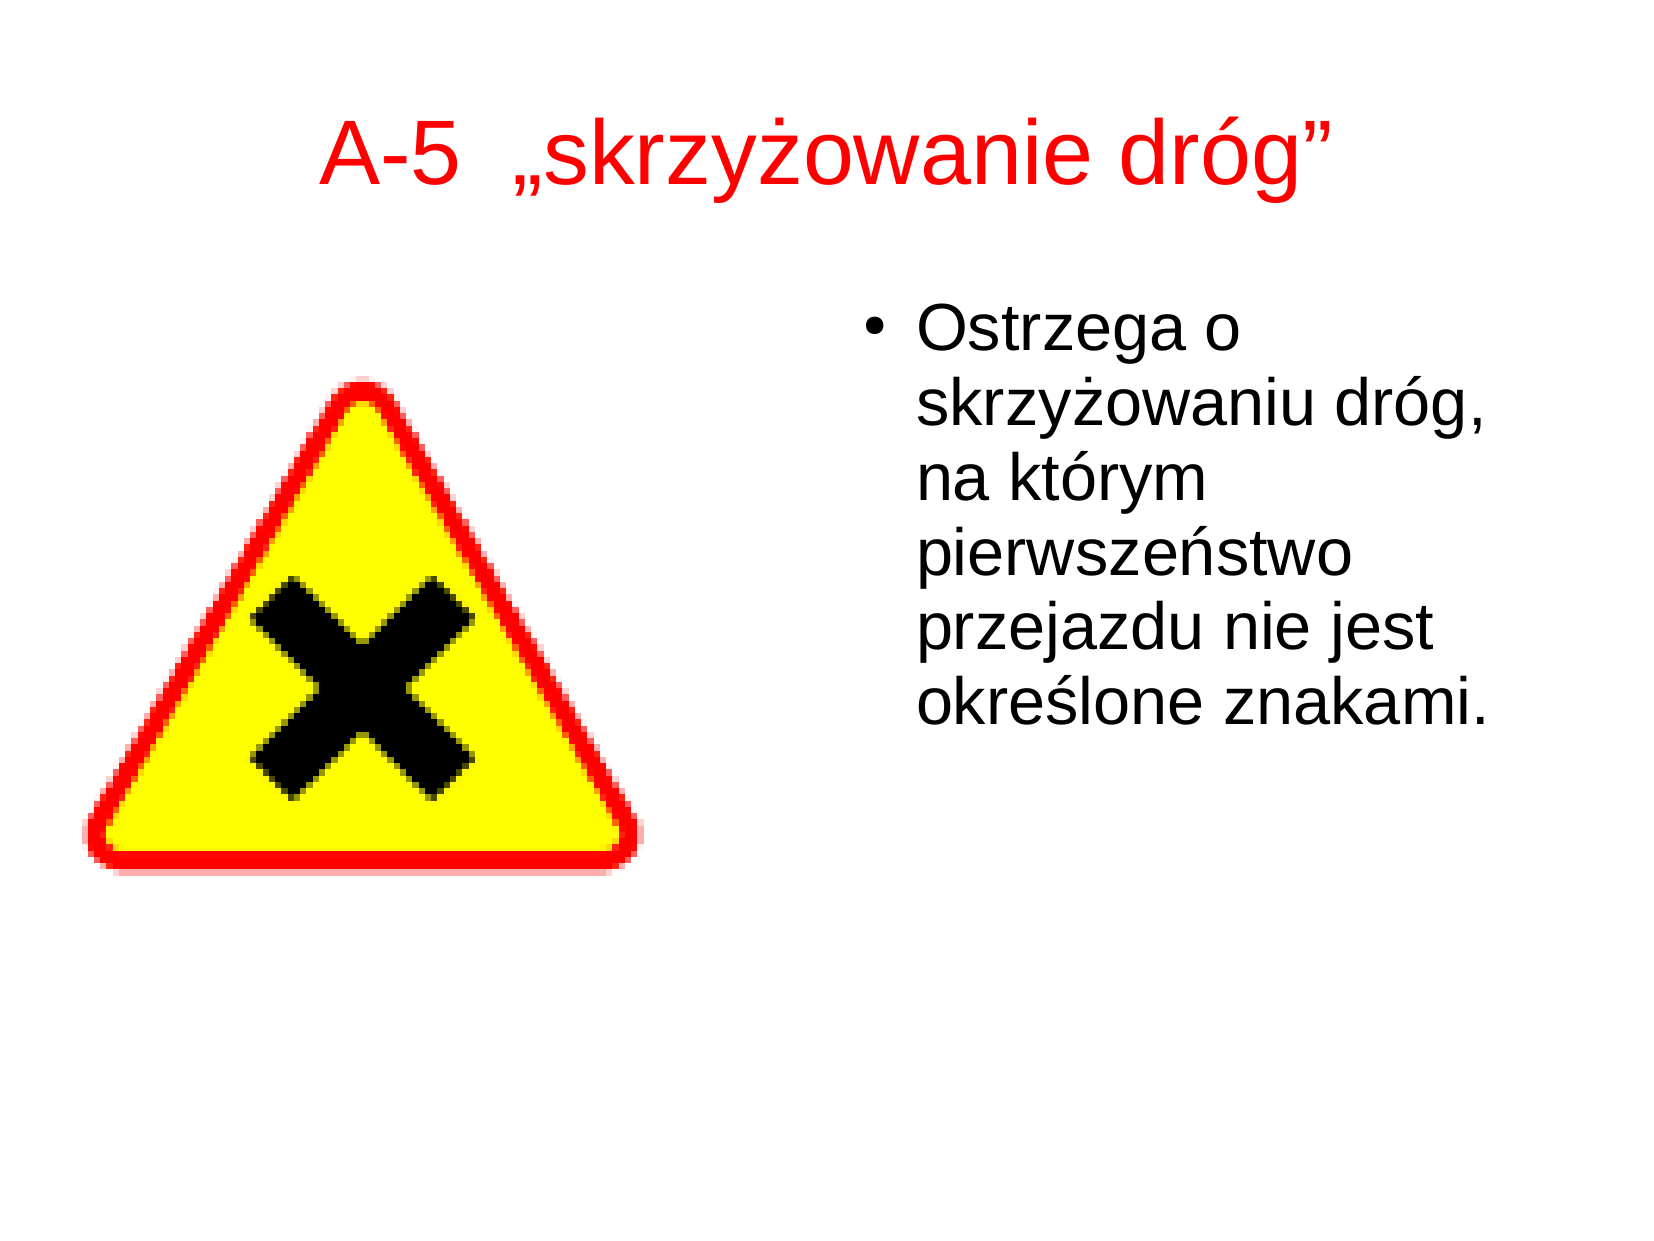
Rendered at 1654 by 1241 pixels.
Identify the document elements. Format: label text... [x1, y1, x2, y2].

title A-5 „skrzyżowanie dróg” [82, 56, 1571, 250]
picture [82, 376, 644, 876]
list Ostrzega o skrzyżowaniu dróg, na którym pierwszeństwo przejazdu nie jest określone znakami. [845, 290, 1572, 1094]
